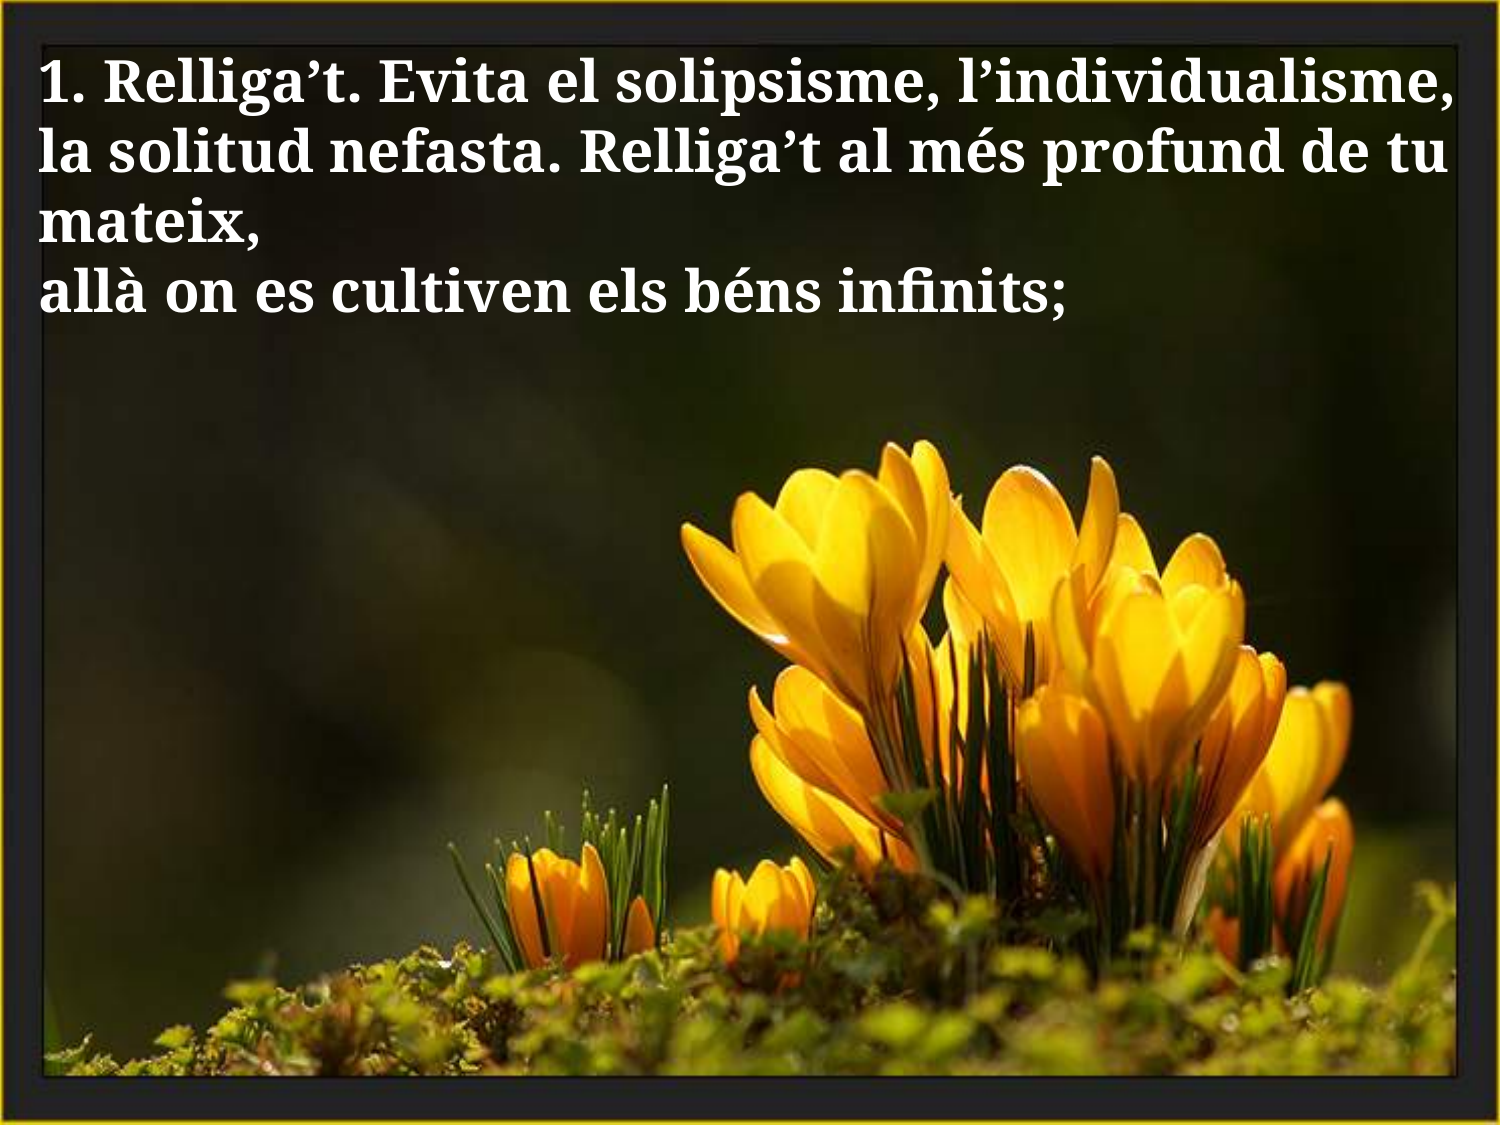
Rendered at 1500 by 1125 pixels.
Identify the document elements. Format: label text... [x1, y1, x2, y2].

picture [0, 0, 1500, 1125]
text_box 1. Relliga’t. Evita el solipsisme, l’individualisme, la solitud nefasta. Relliga’t al més profund de tu mateix, allà on es cultiven els béns infinits; [23, 36, 1477, 333]
